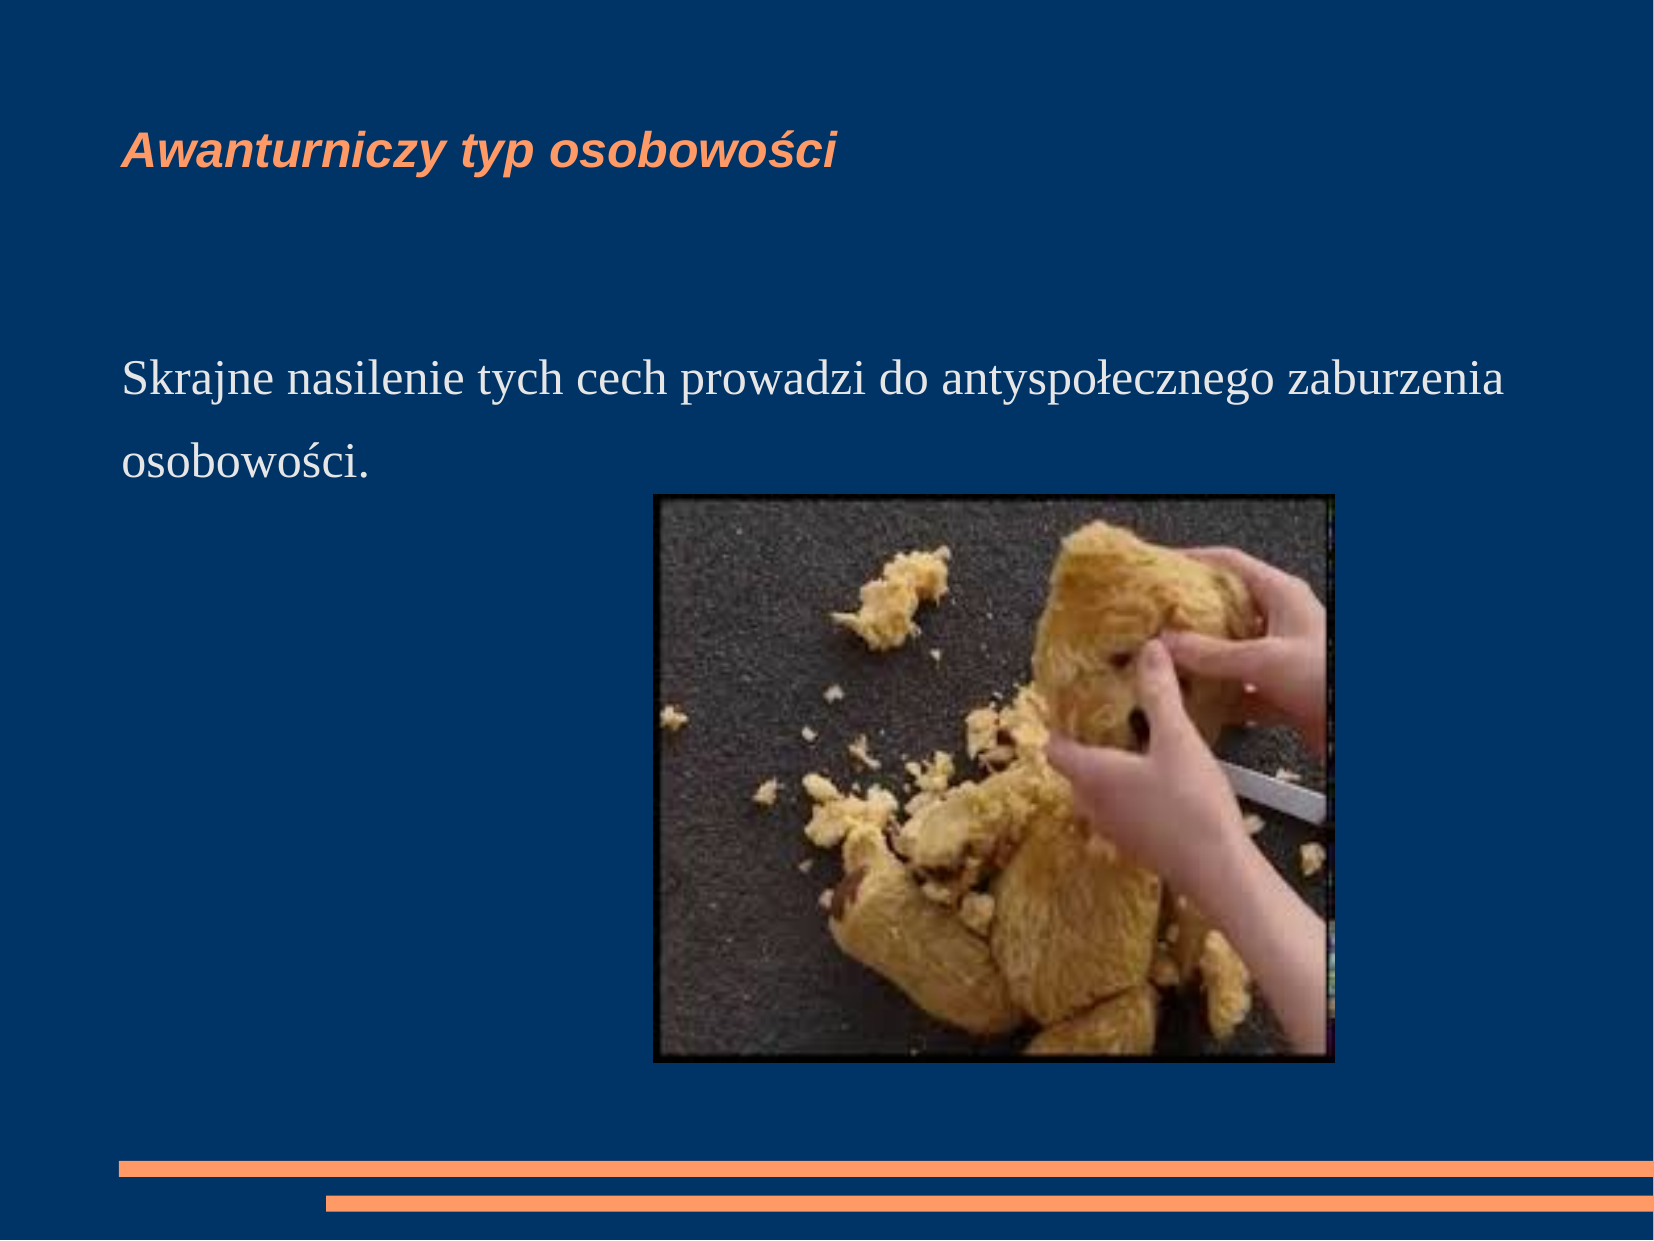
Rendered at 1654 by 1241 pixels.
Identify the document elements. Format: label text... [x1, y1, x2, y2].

title Awanturniczy typ osobowości [121, 46, 1534, 254]
list Skrajne nasilenie tych cech prowadzi do antyspołecznego zaburzenia osobowości. [121, 322, 1561, 1132]
picture [653, 494, 1335, 1063]
